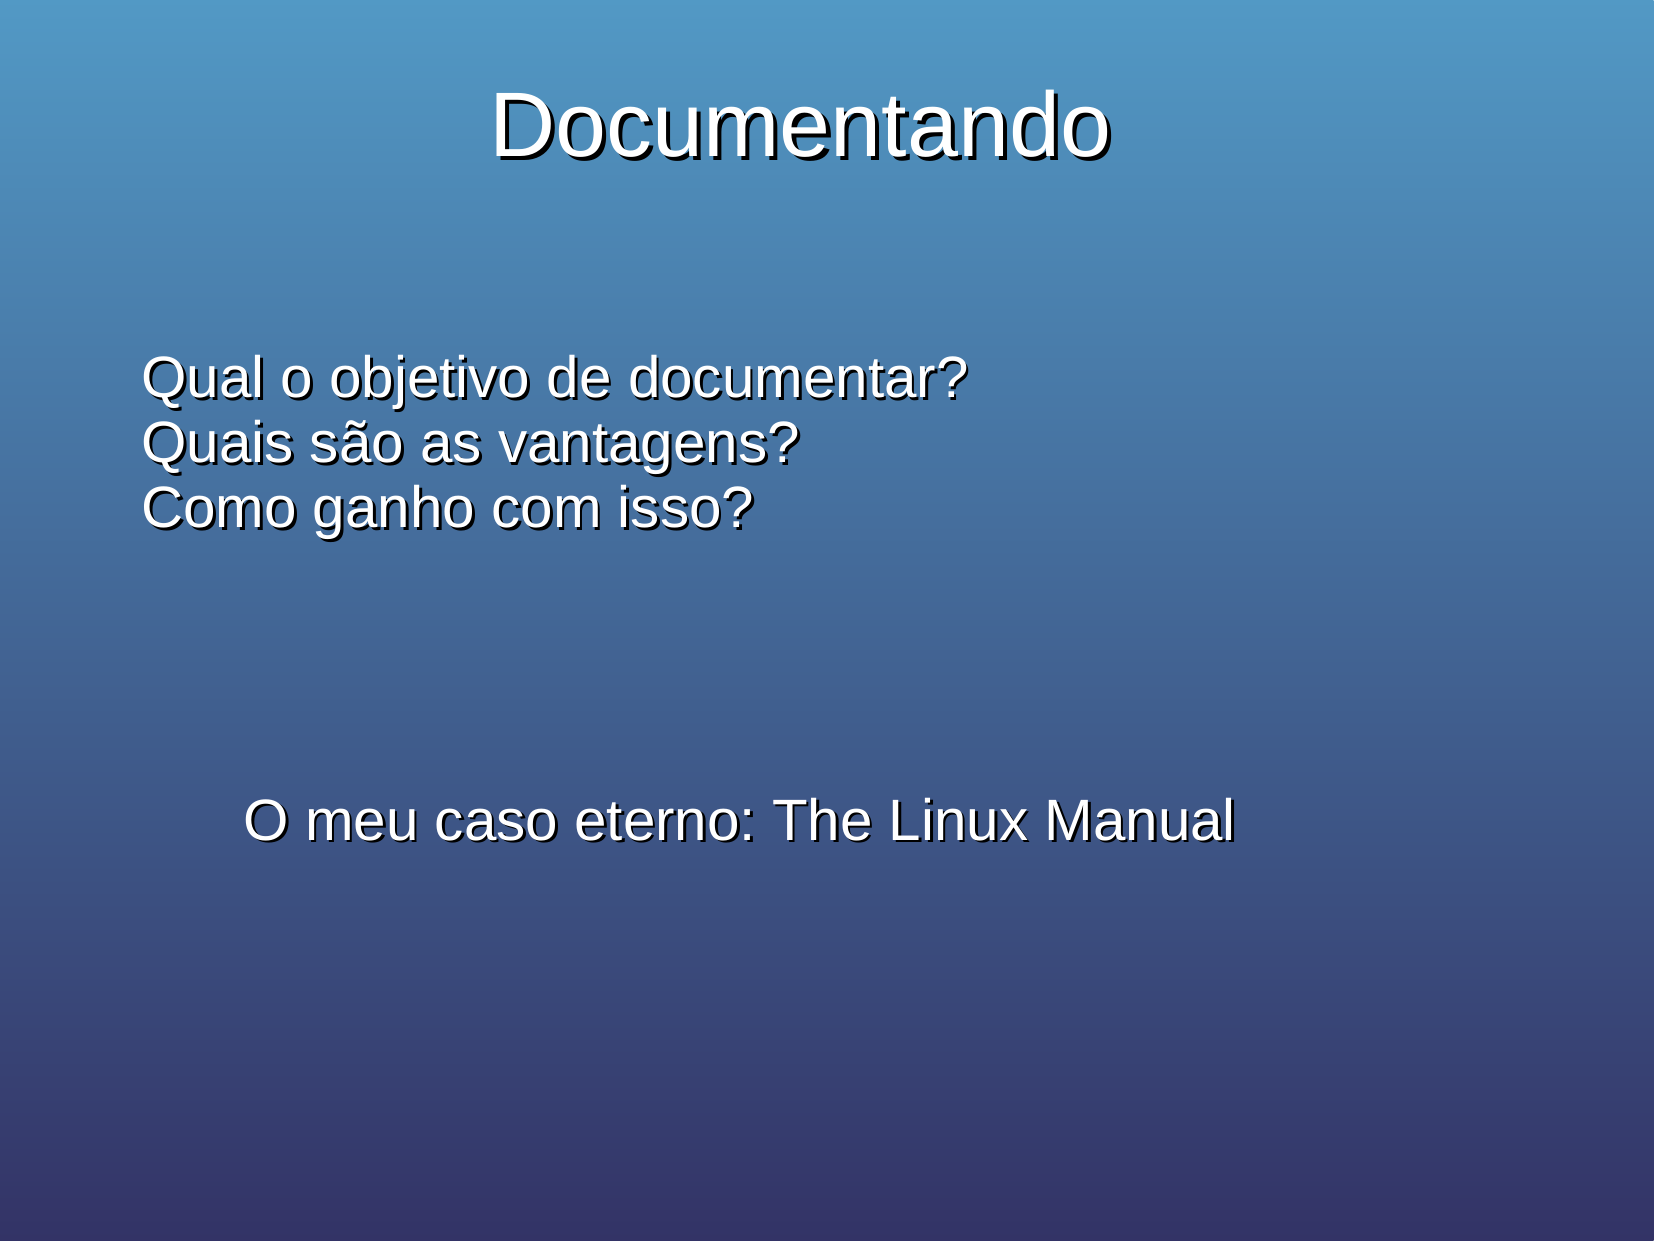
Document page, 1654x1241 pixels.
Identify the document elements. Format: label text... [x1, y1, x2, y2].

text_box Documentando [403, 65, 1092, 184]
text_box [0, 0, 1654, 1241]
text_box O meu caso eterno: The Linux Manual [158, 779, 1215, 860]
text_box Qual o objetivo de documentar? Quais são as vantagens? Como ganho com isso? [75, 337, 1654, 548]
